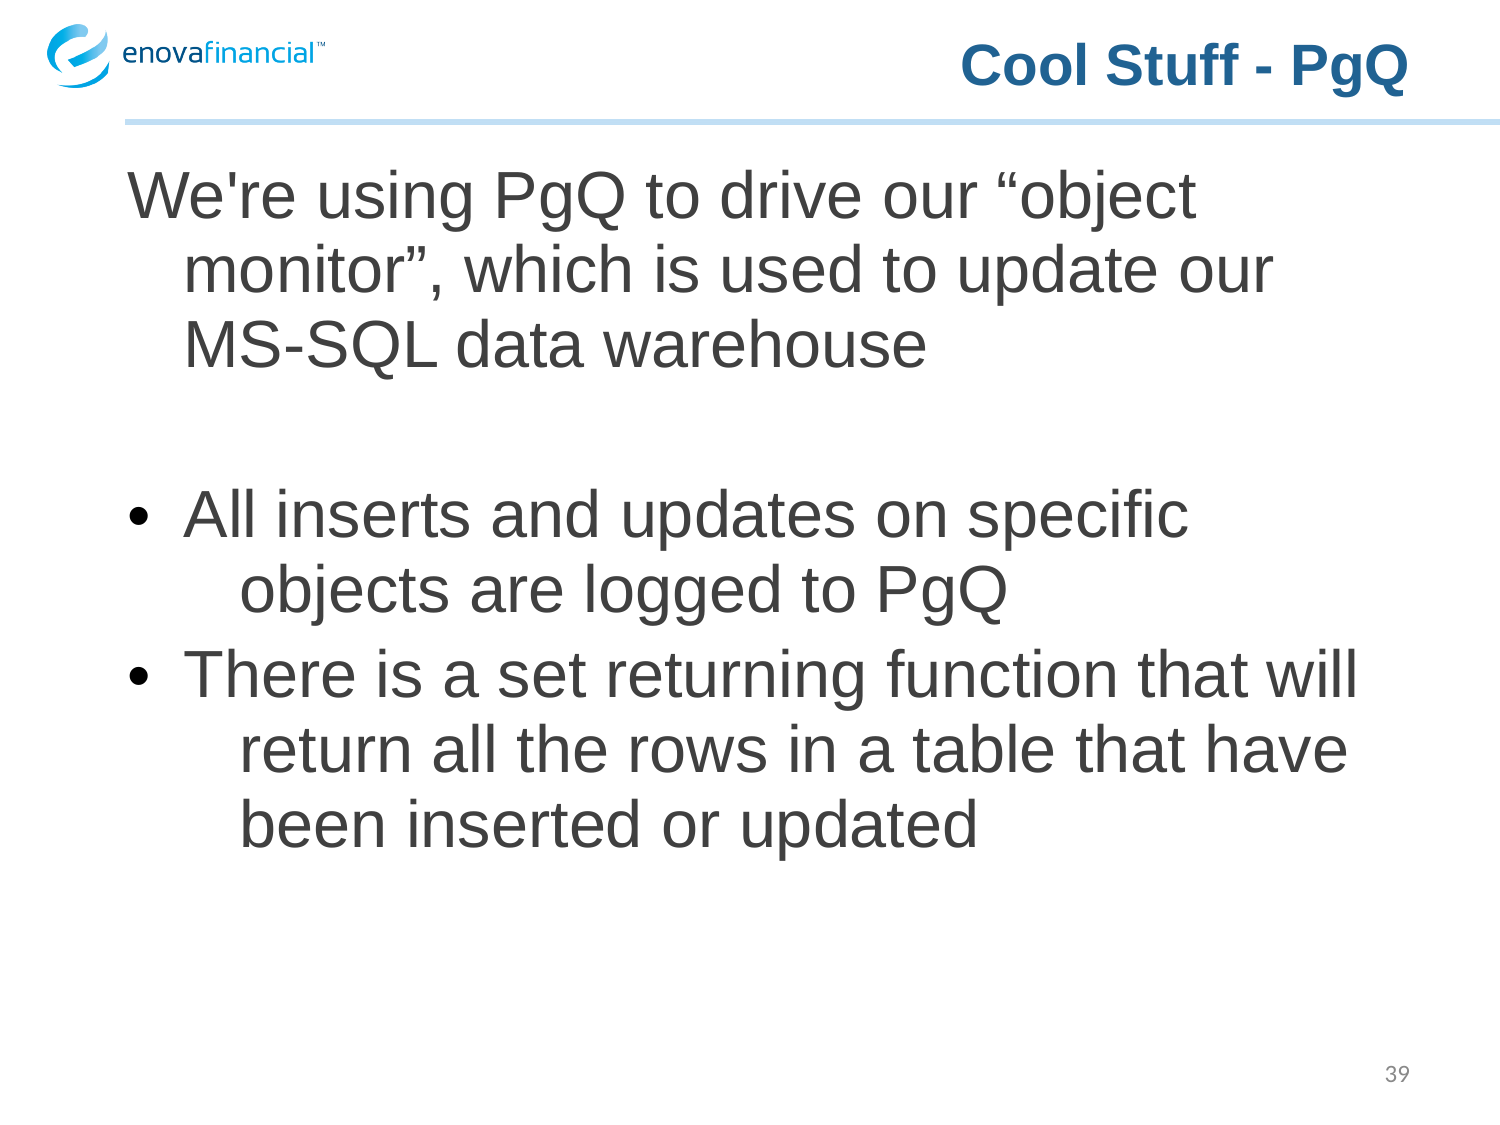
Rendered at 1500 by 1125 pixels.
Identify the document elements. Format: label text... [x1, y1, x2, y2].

list Cool Stuff - PgQ [337, 24, 1426, 113]
list We're using PgQ to drive our “object monitor”, which is used to update our MS-SQL data warehouse All inserts and updates on specific objects are logged to PgQ There is a set returning function that will return all the rows in a table that have been inserted or updated [112, 149, 1426, 1051]
picture [47, 24, 325, 88]
picture [125, 119, 1500, 125]
text_box 31 [1074, 1042, 1426, 1103]
